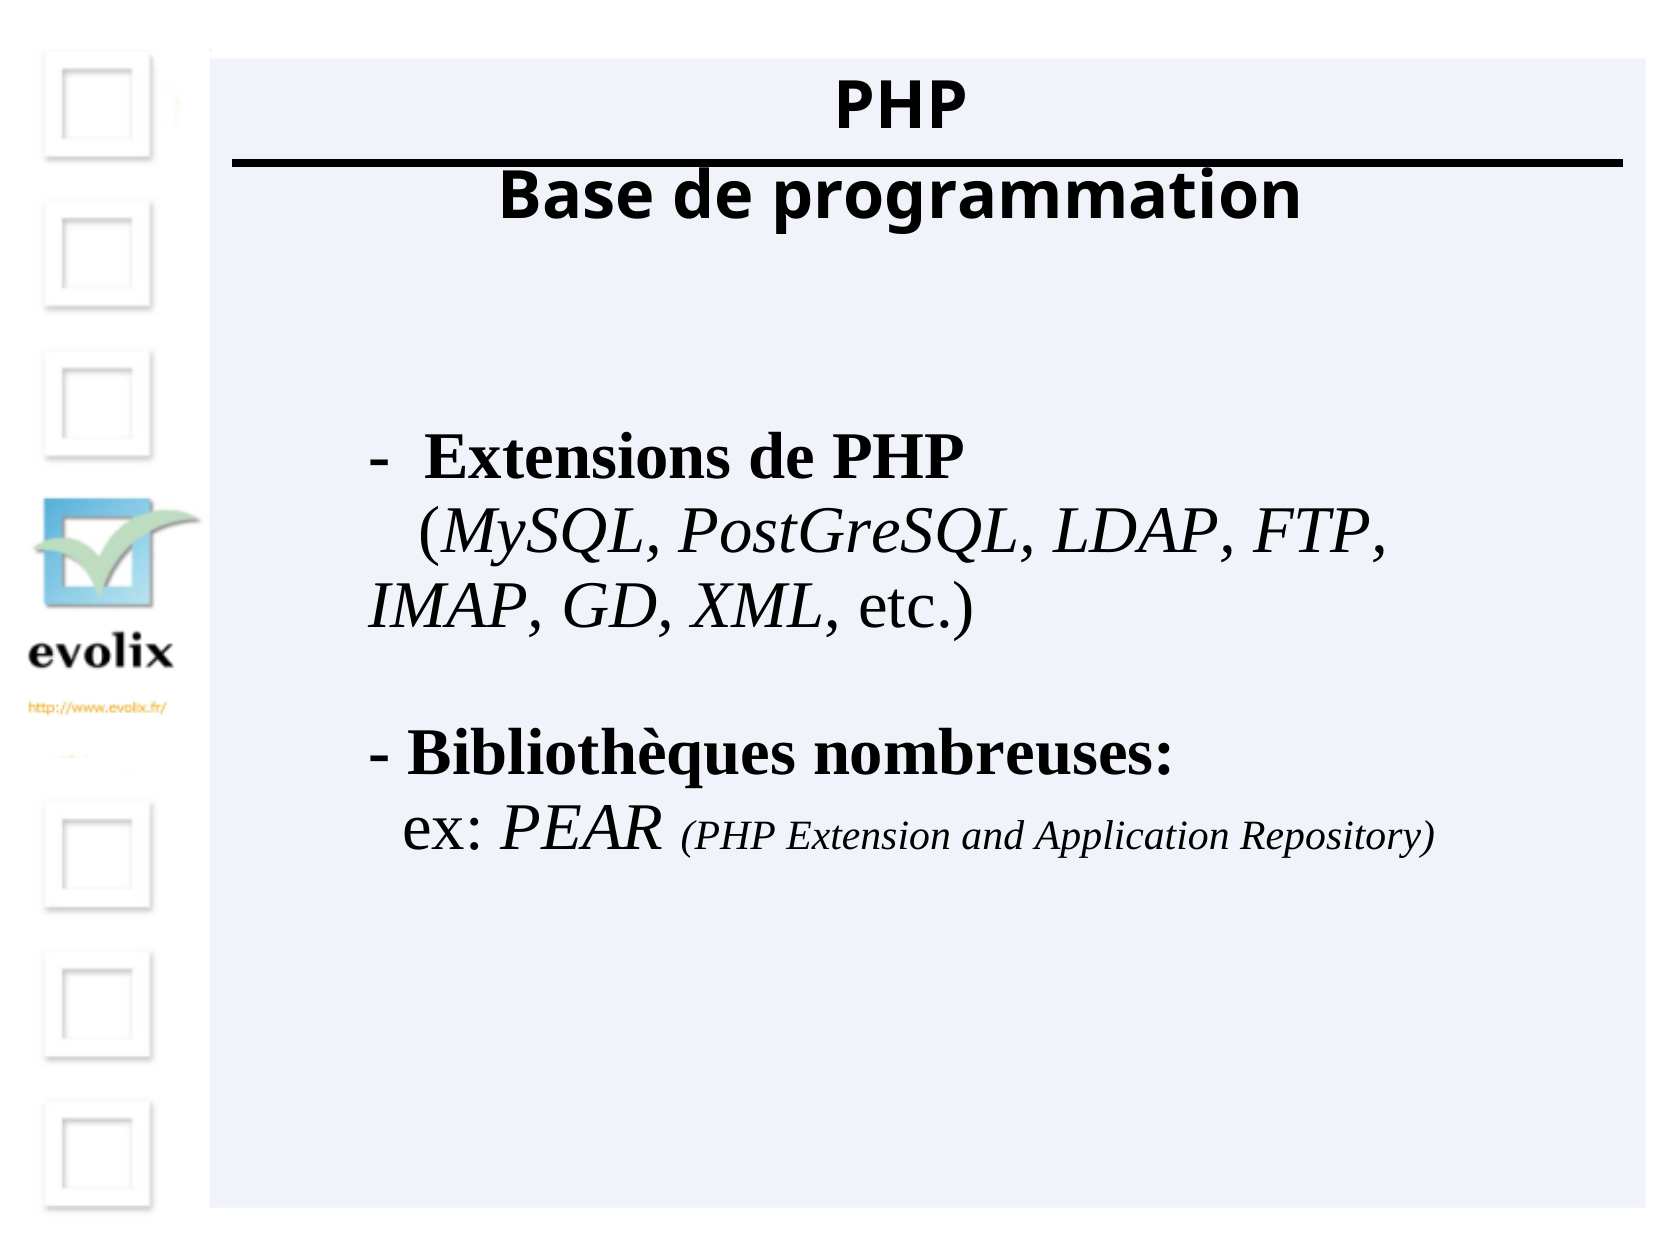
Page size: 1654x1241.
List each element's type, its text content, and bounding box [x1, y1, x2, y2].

picture [0, 49, 1654, 1218]
subtitle - Extensions de PHP (MySQL, PostGreSQL, LDAP, FTP, IMAP, GD, XML, etc.) - Bibliothèques nombreuses: ex: PEAR (PHP Extension and Application Repository) [293, 289, 1540, 1087]
title PHP Base de programmation [413, 41, 1388, 254]
